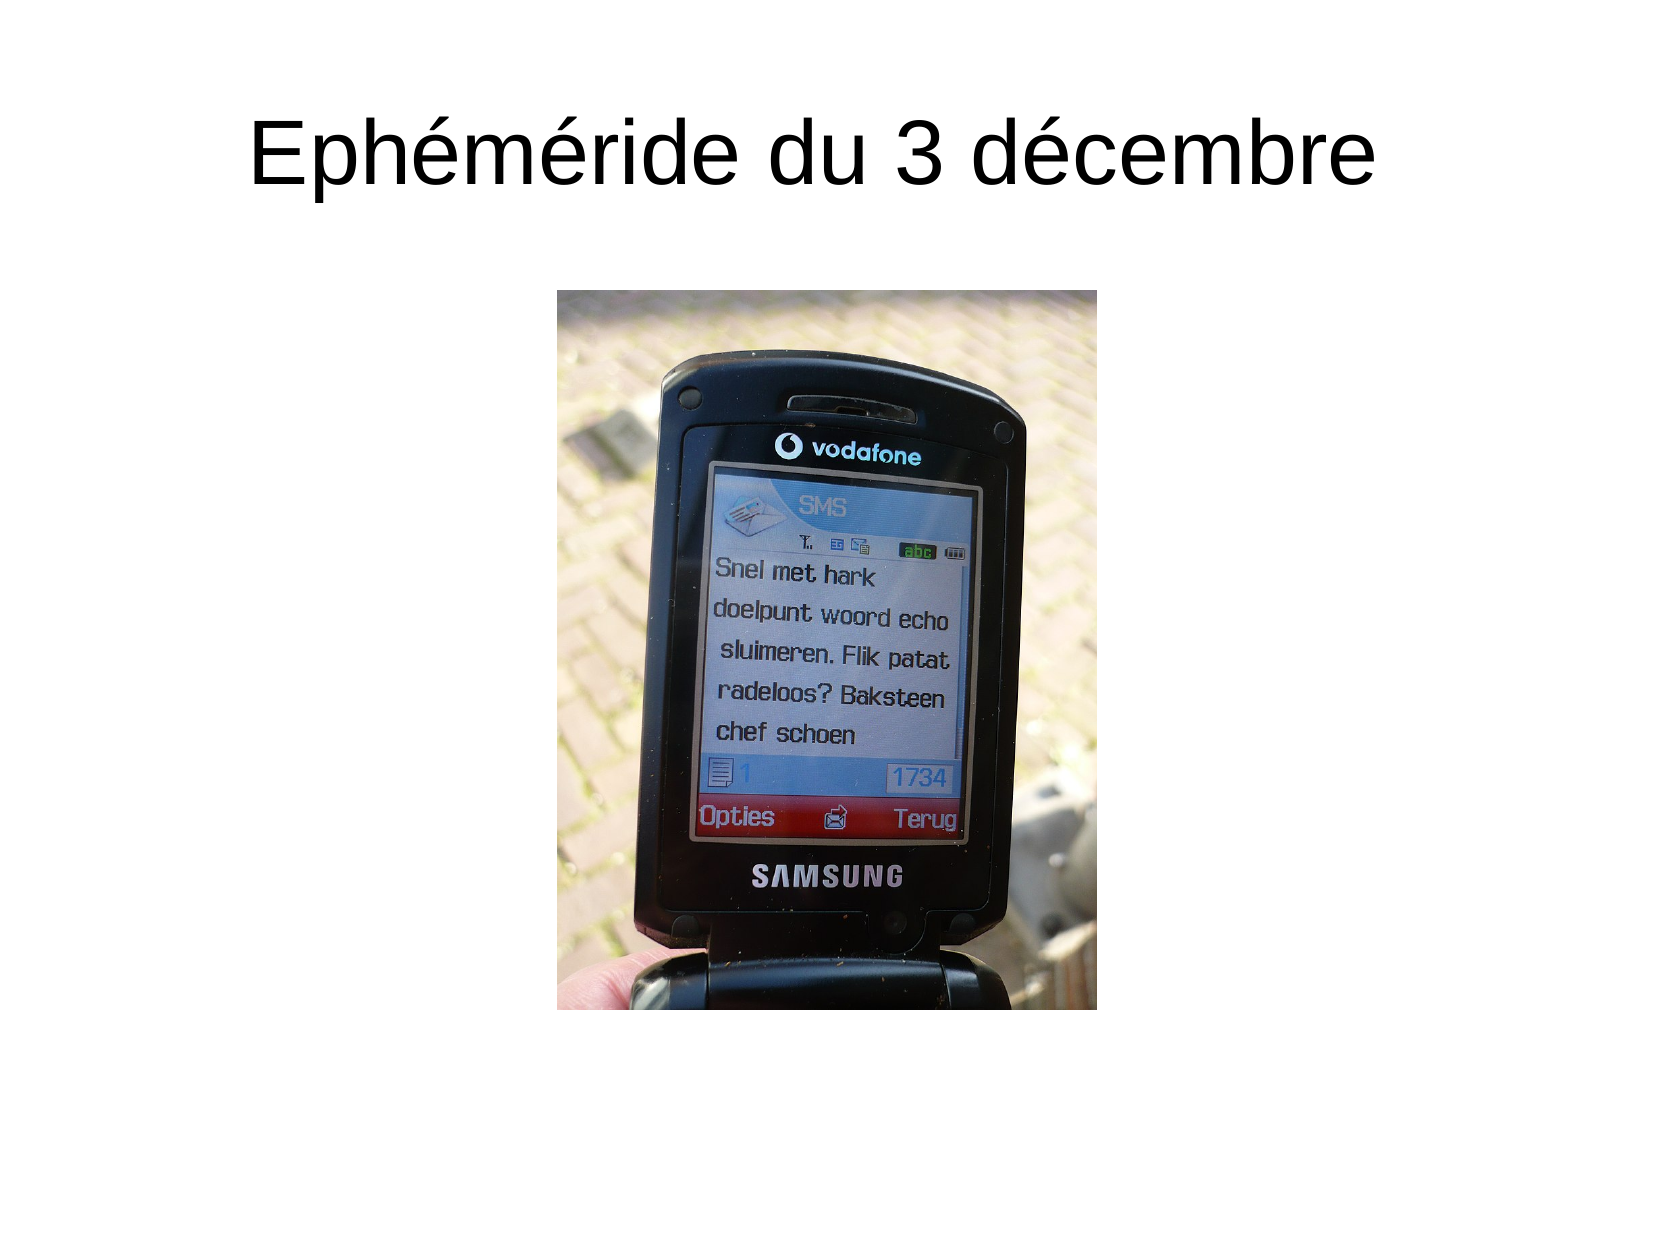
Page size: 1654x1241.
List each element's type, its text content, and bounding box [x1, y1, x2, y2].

title Ephéméride du 3 décembre [82, 49, 1571, 257]
picture [557, 290, 1097, 1010]
